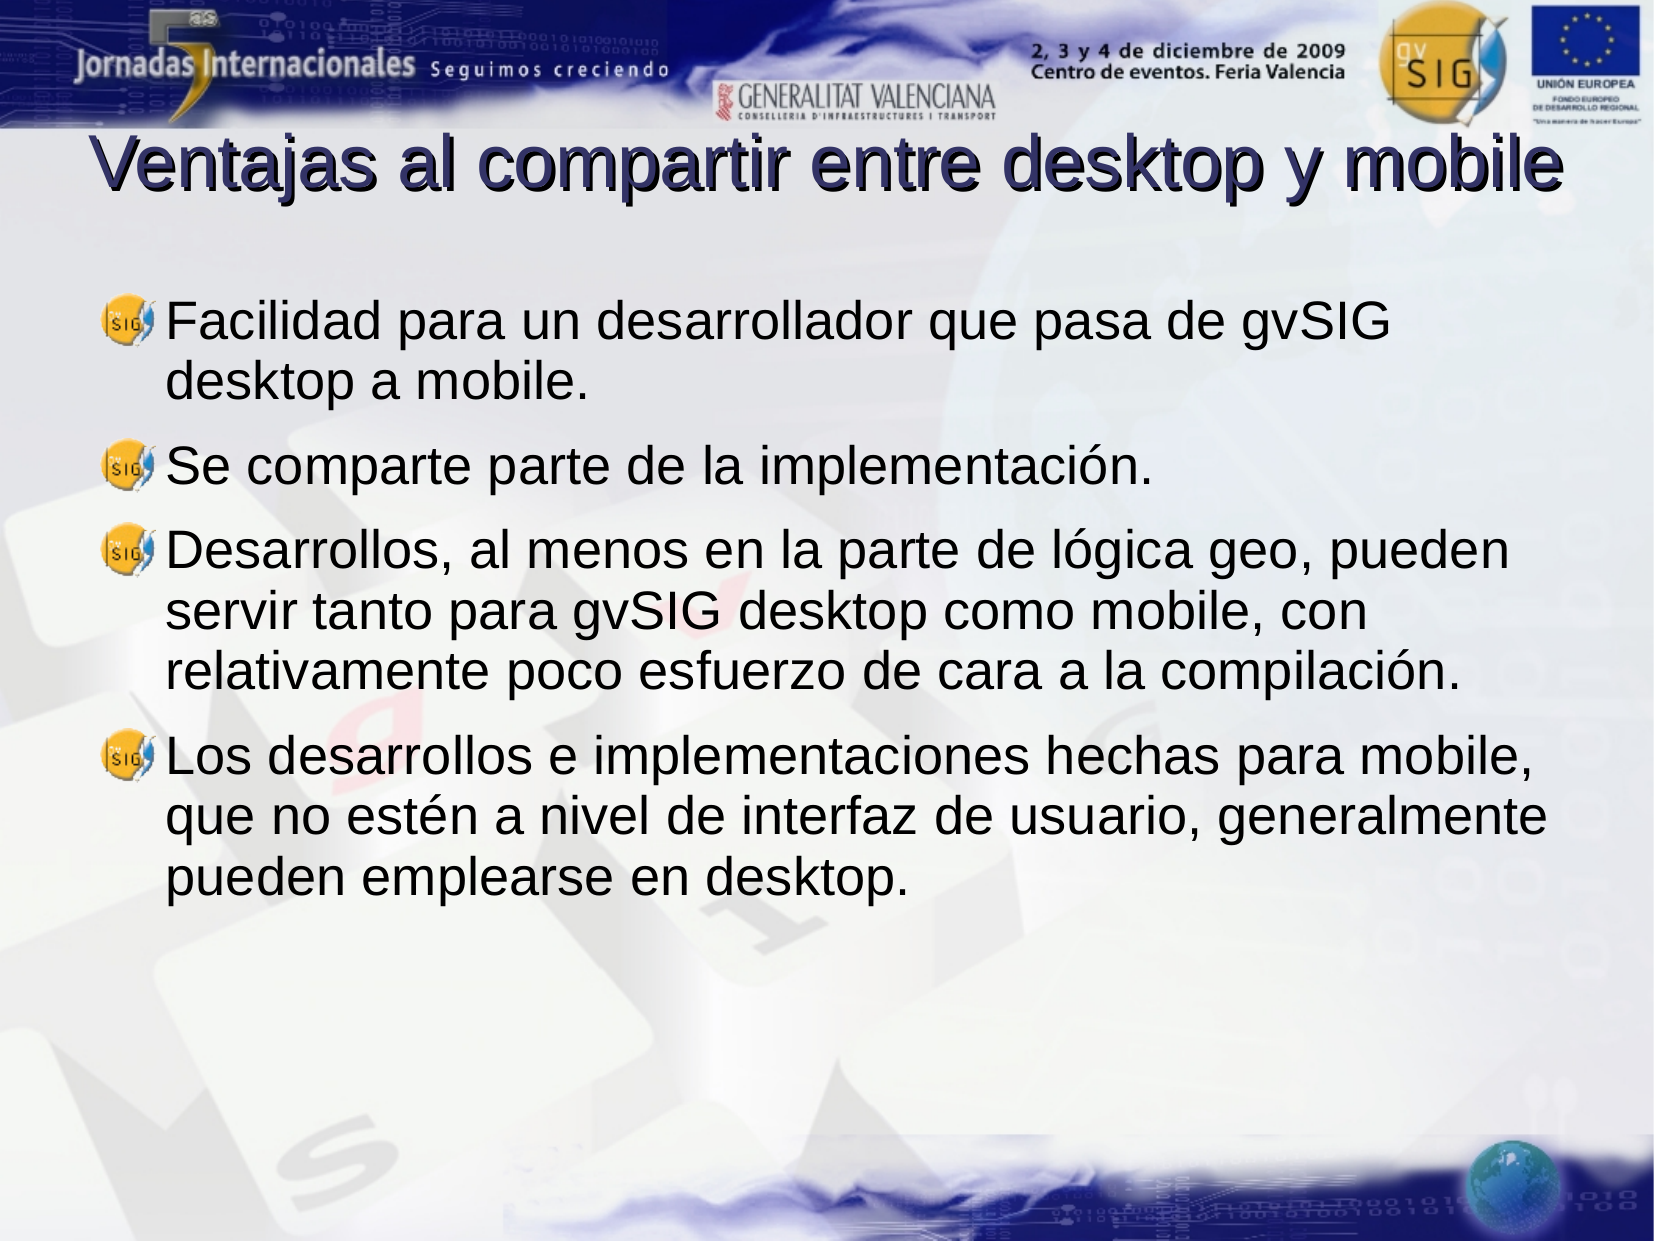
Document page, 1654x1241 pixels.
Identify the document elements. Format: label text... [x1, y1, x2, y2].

list Facilidad para un desarrollador que pasa de gvSIG desktop a mobile. Se comparte parte de la implementación. Desarrollos, al menos en la parte de lógica geo, pueden servir tanto para gvSIG desktop como mobile, con relativamente poco esfuerzo de cara a la compilación. Los desarrollos e implementaciones hechas para mobile, que no estén a nivel de interfaz de usuario, generalmente pueden emplearse en desktop. [82, 290, 1571, 1109]
title Ventajas al compartir entre desktop y mobile [82, 47, 1571, 258]
picture [0, 0, 1654, 1241]
